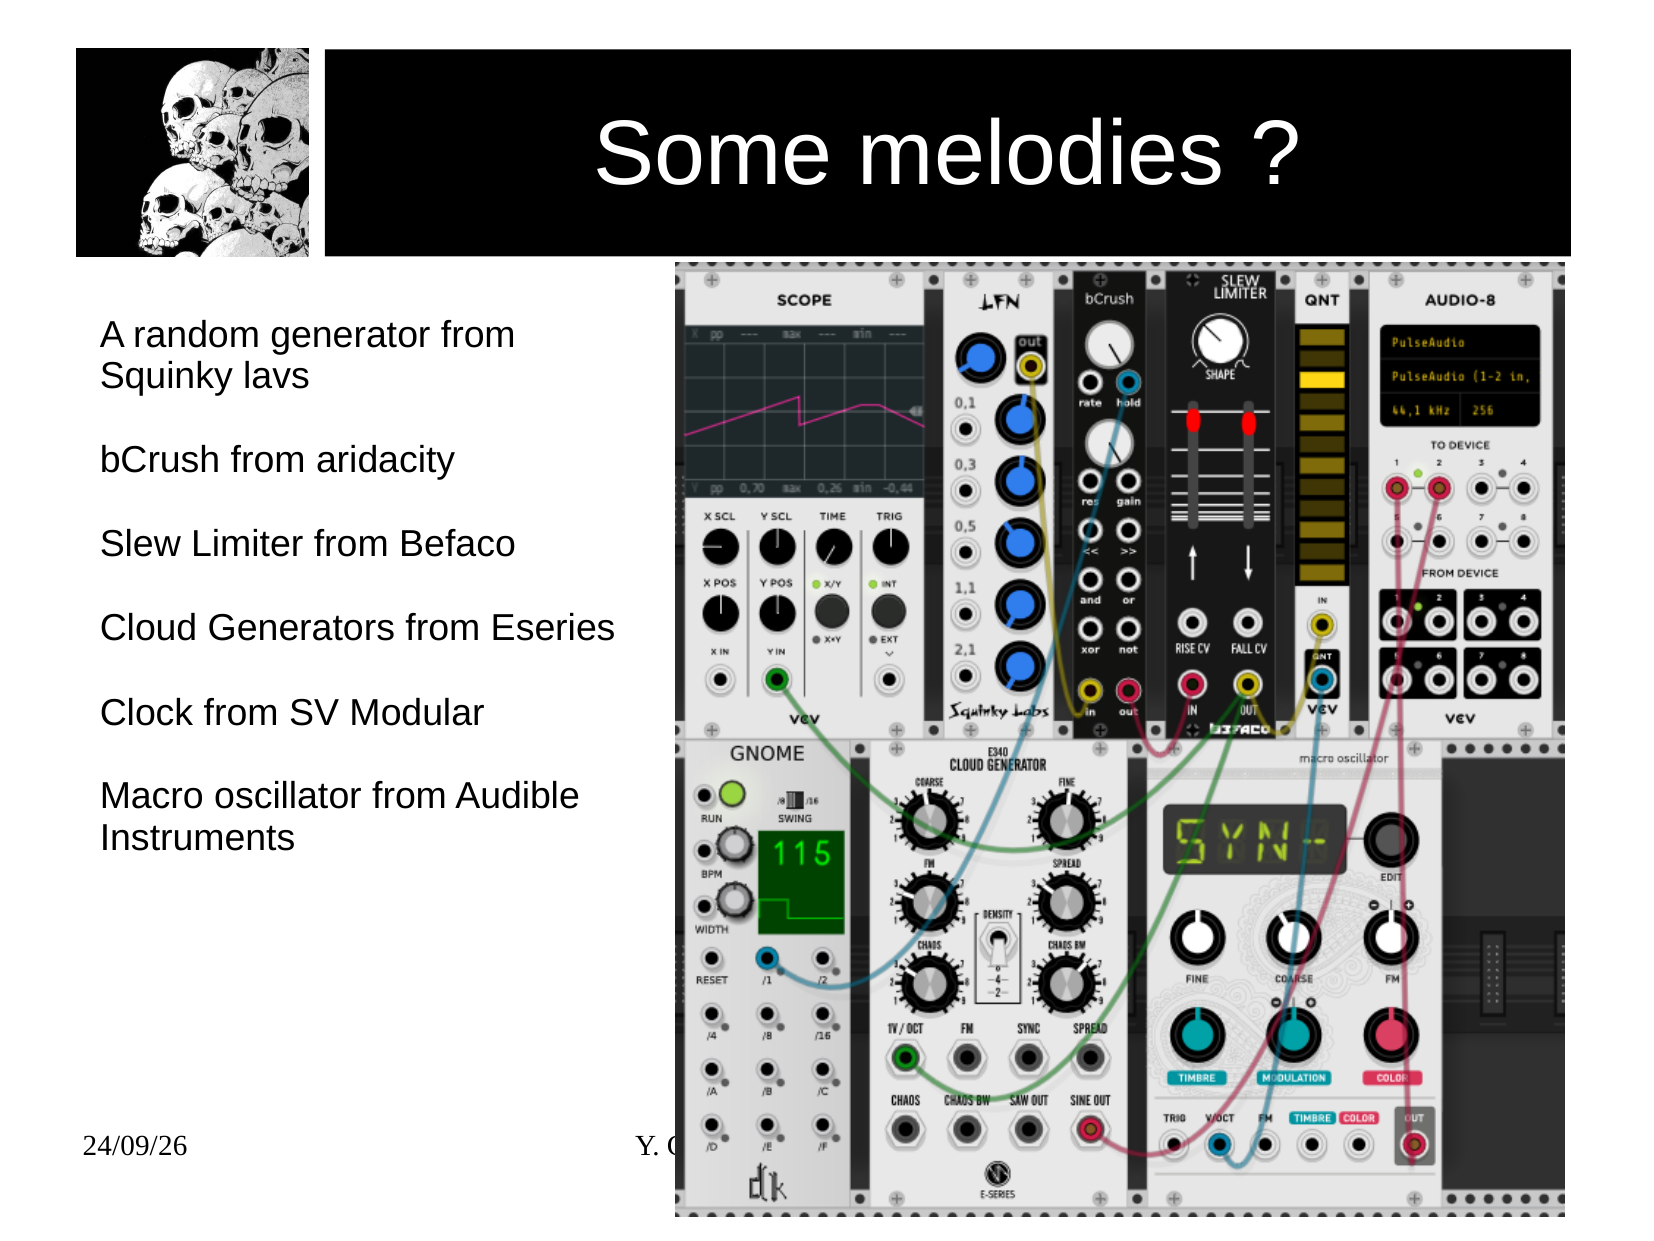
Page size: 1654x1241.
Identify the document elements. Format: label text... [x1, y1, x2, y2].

text_box A random generator from Squinky lavs bCrush from aridacity Slew Limiter from Befaco Cloud Generators from Eseries Clock from SV Modular Macro oscillator from Audible Instruments [84, 305, 646, 867]
title Some melodies ? [324, 49, 1571, 257]
picture [76, 48, 309, 257]
picture [675, 262, 1565, 1217]
